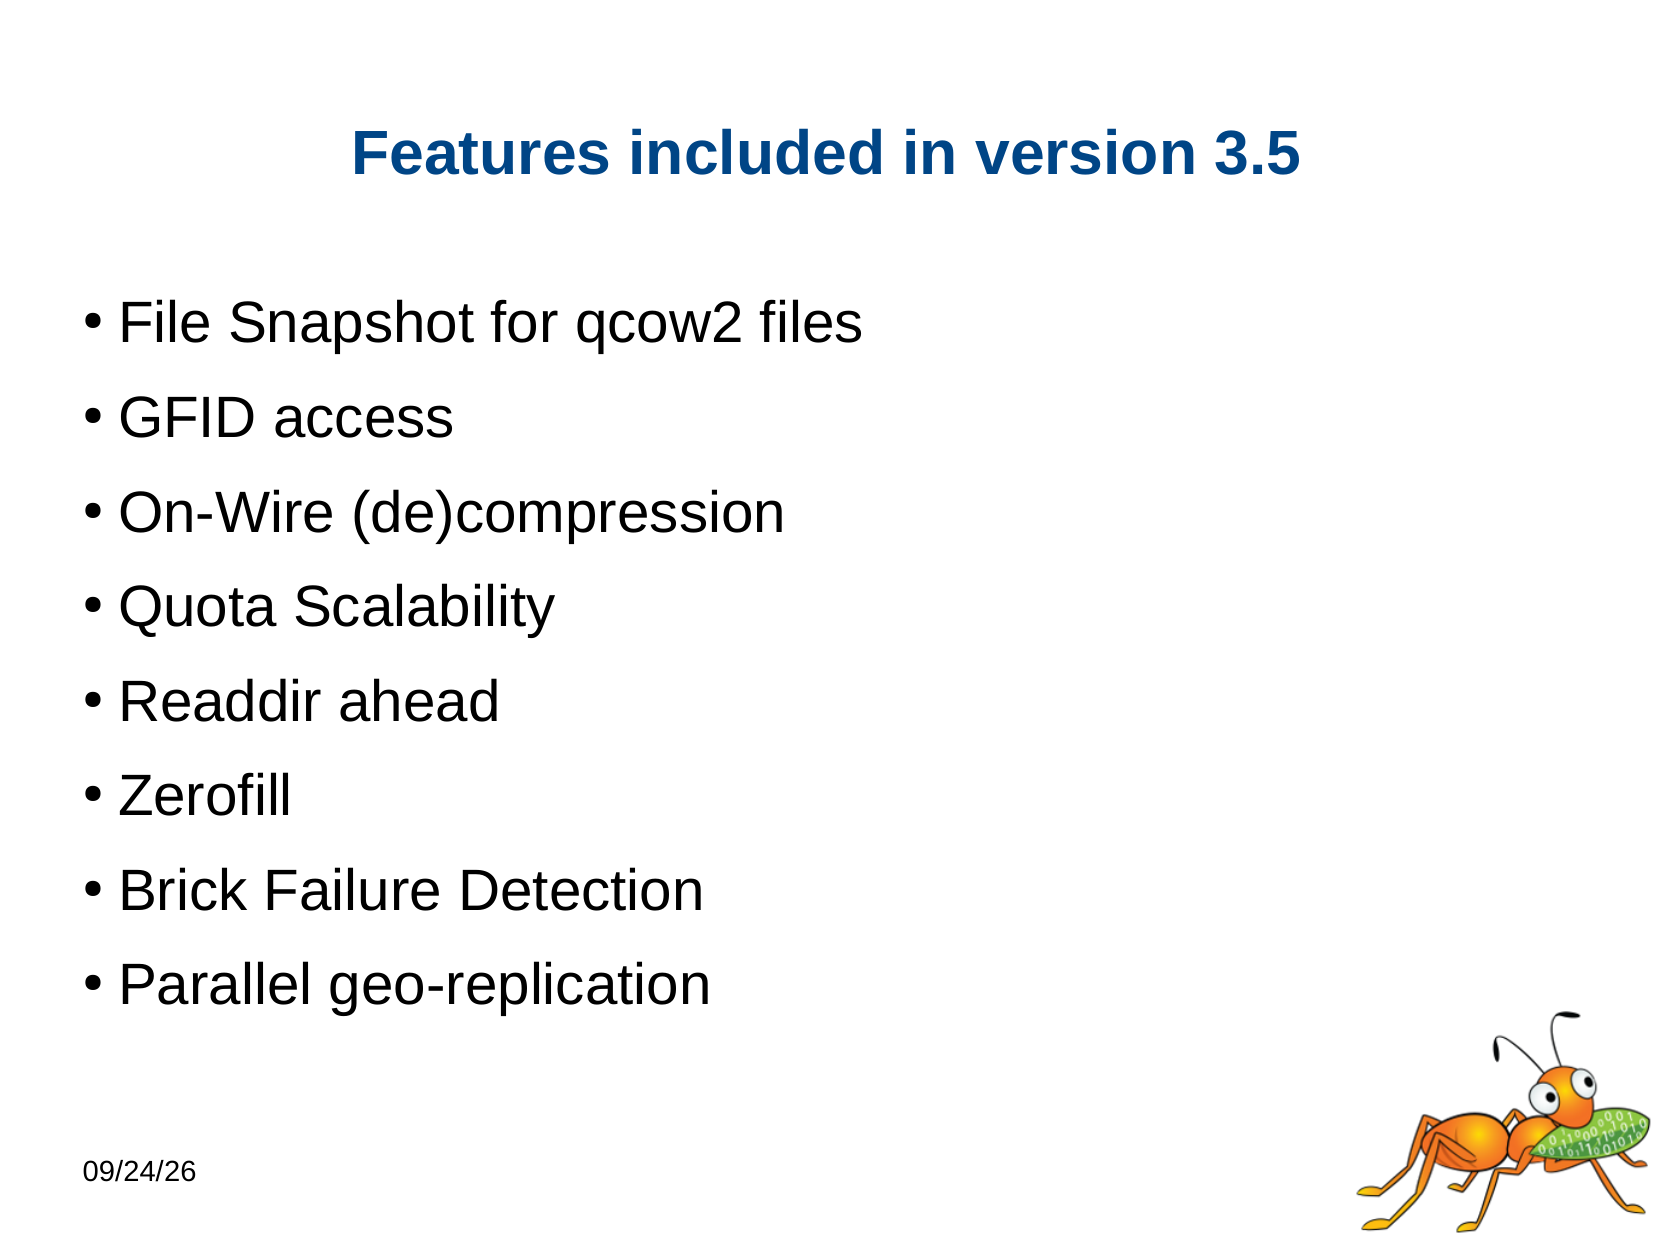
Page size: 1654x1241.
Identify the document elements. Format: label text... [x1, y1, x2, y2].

list File Snapshot for qcow2 files GFID access On-Wire (de)compression Quota Scalability Readdir ahead Zerofill Brick Failure Detection Parallel geo-replication [82, 290, 1571, 1010]
title Features included in version 3.5 [82, 49, 1571, 257]
picture [1353, 1009, 1654, 1235]
